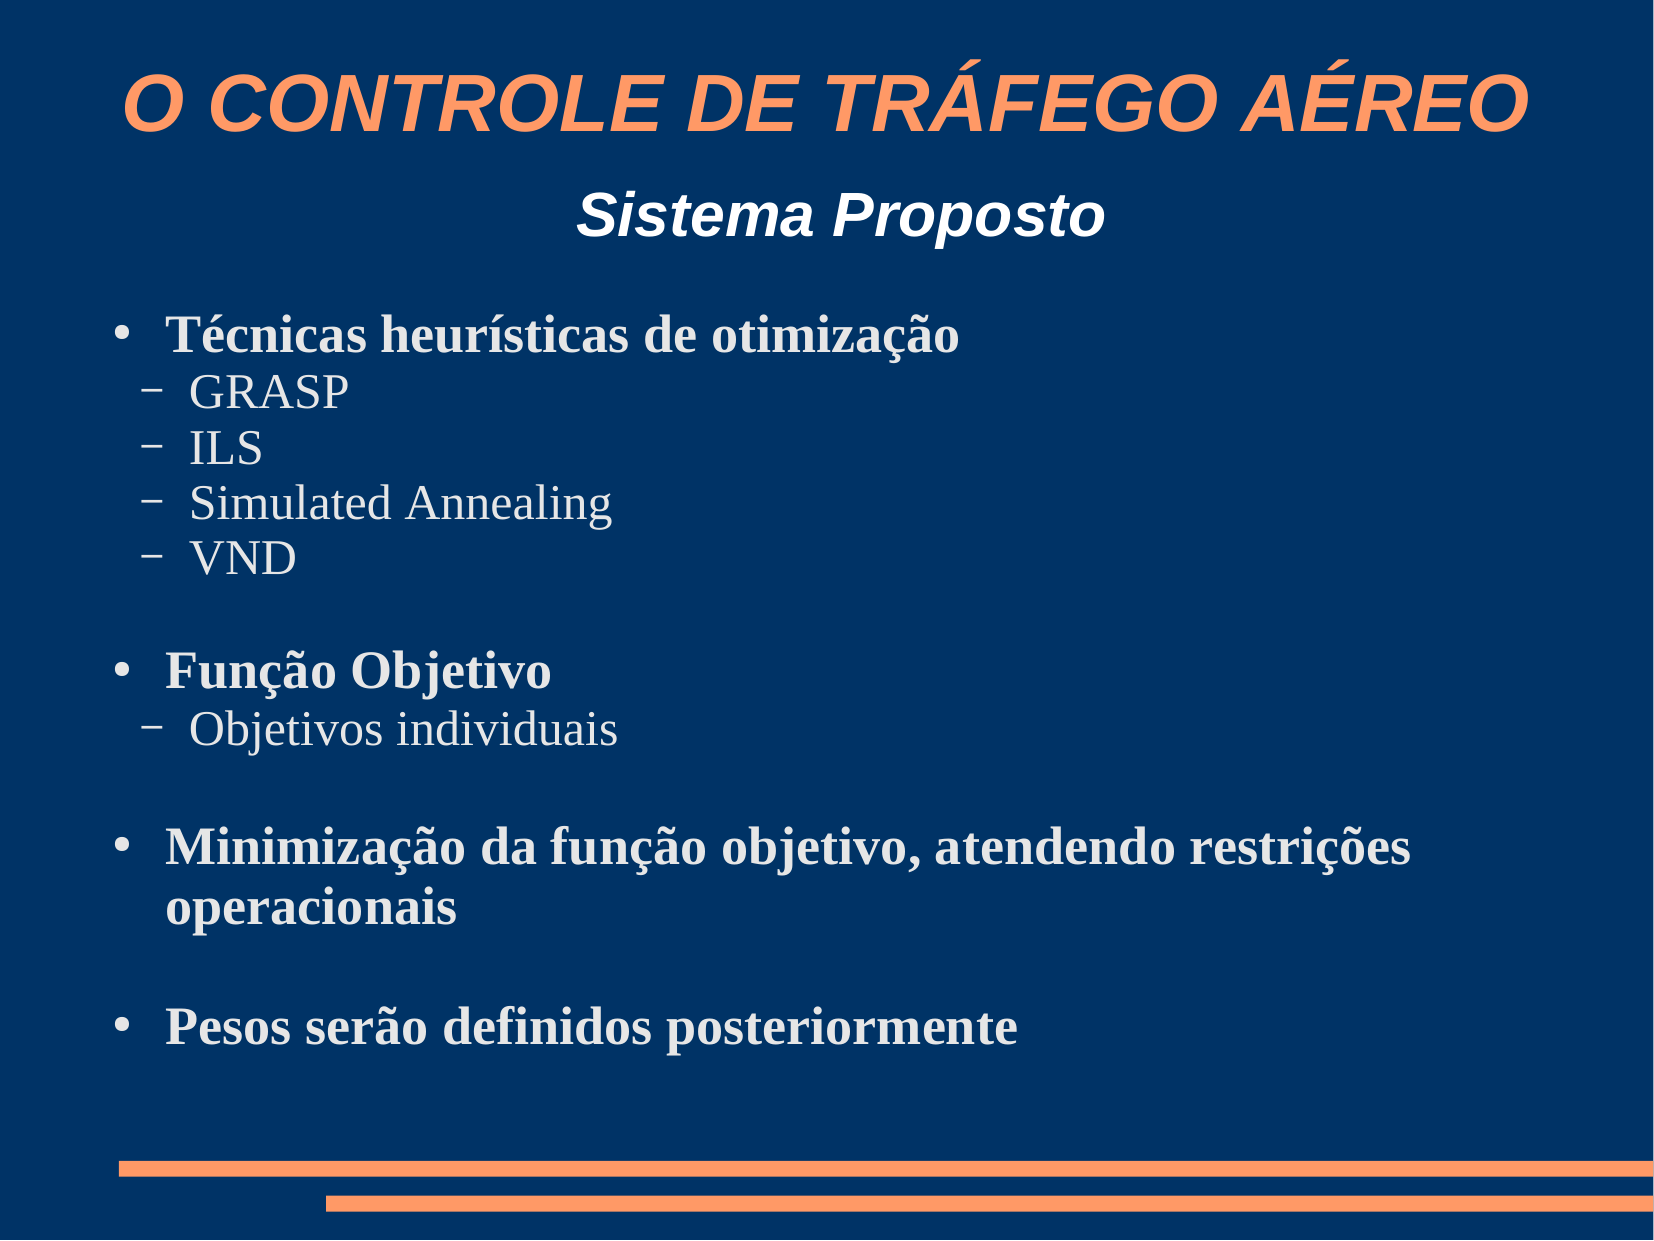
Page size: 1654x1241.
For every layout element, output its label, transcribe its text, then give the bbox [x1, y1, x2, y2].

list Técnicas heurísticas de otimização GRASP ILS Simulated Annealing VND Função Objetivo Objetivos individuais Minimização da função objetivo, atendendo restrições operacionais Pesos serão definidos posteriormente [94, 319, 1567, 1140]
title O CONTROLE DE TRÁFEGO AÉREO [0, 0, 1654, 111]
title Sistema Proposto [0, 111, 1654, 319]
